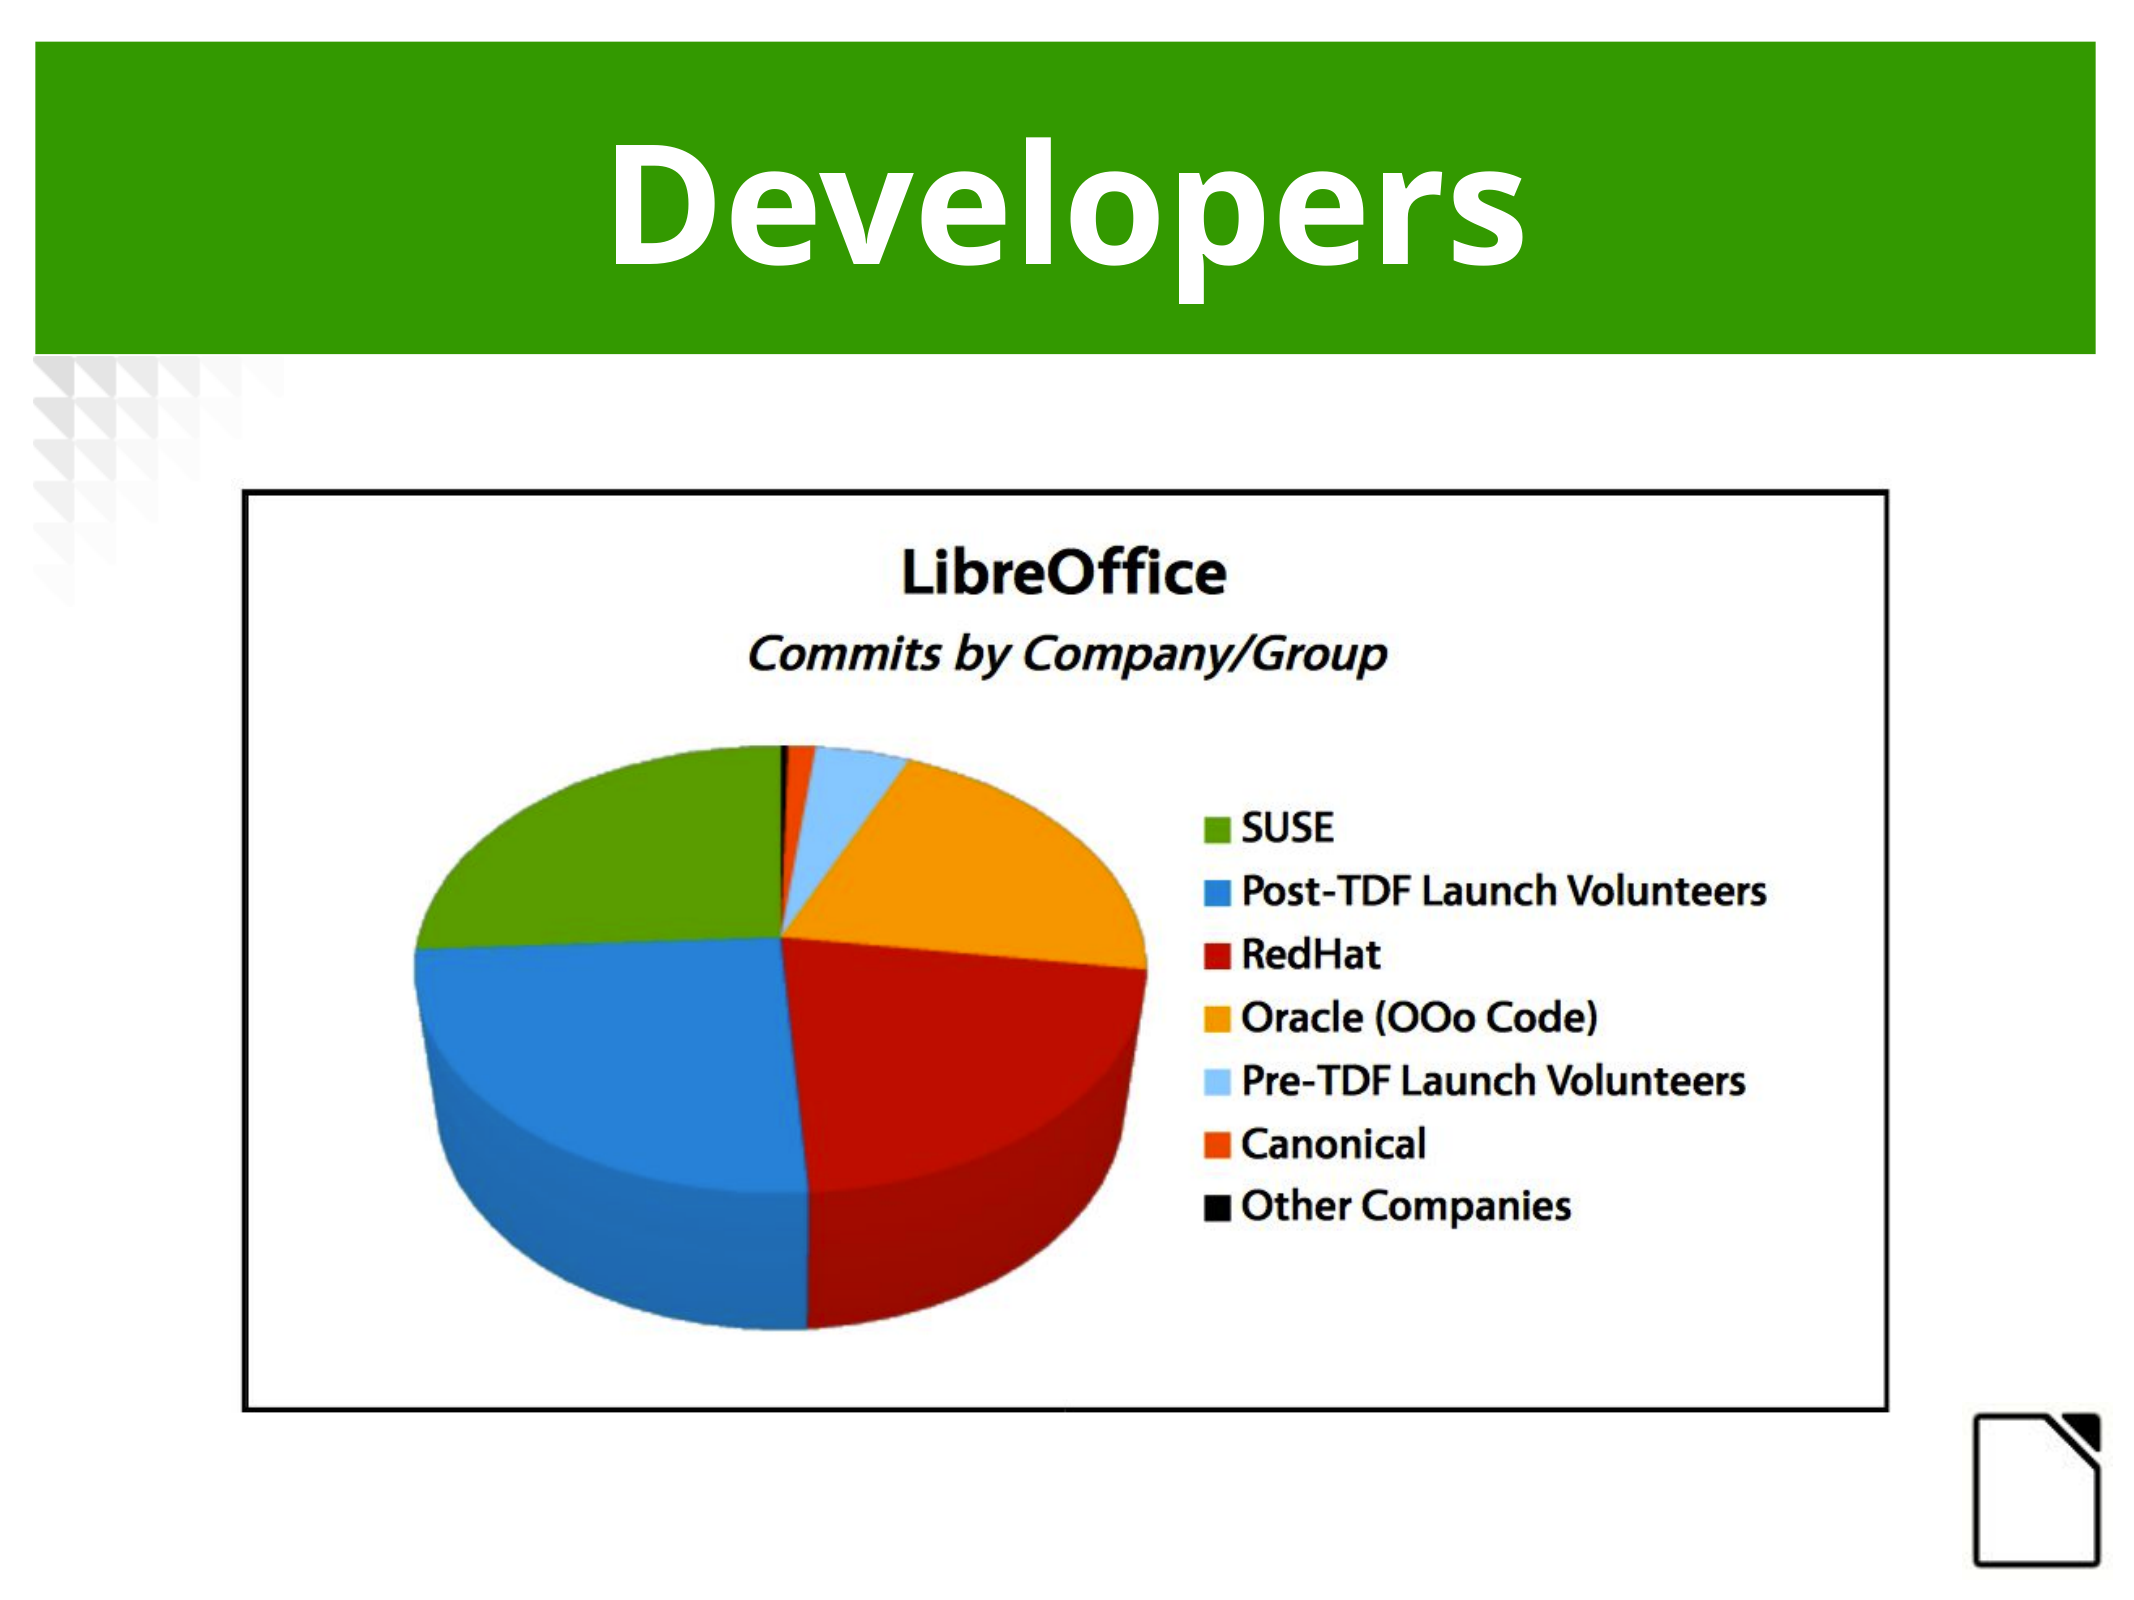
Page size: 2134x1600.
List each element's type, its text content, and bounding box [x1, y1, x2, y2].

picture [33, 356, 1900, 1424]
picture [1962, 1402, 2113, 1580]
title Developers [35, 41, 2096, 355]
